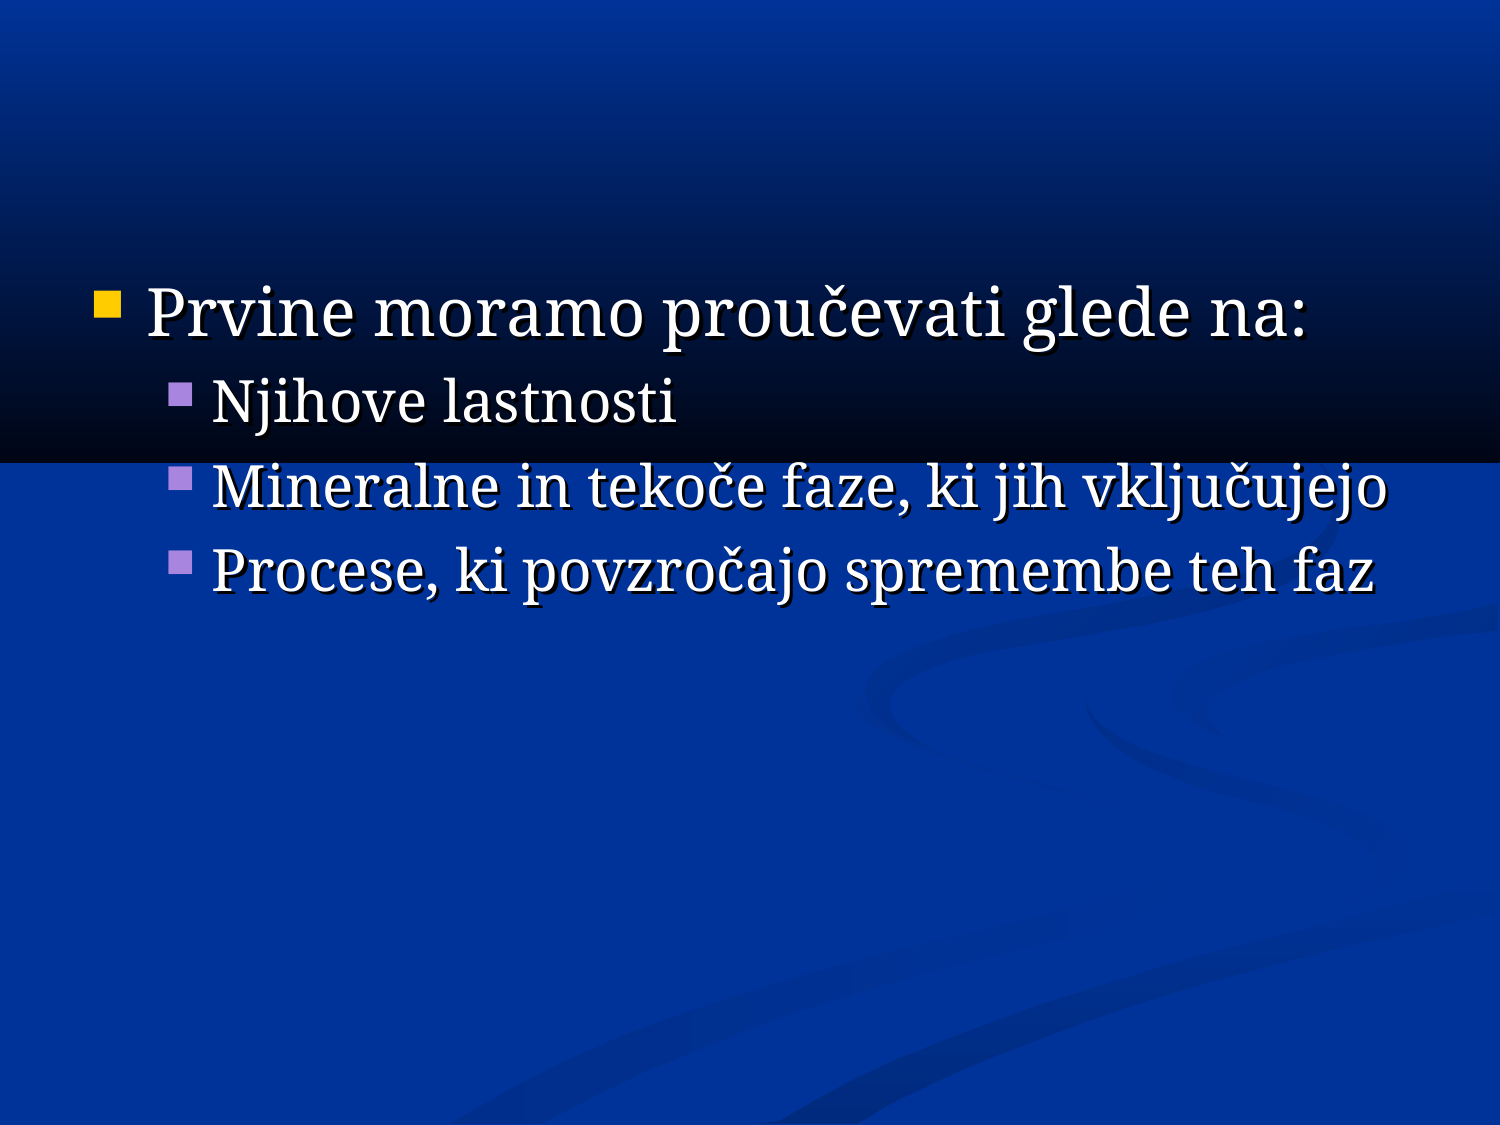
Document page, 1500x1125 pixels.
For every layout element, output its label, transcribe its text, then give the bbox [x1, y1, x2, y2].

list Prvine moramo proučevati glede na: Njihove lastnosti Mineralne in tekoče faze, ki jih vključujejo Procese, ki povzročajo spremembe teh faz [75, 262, 1426, 1006]
